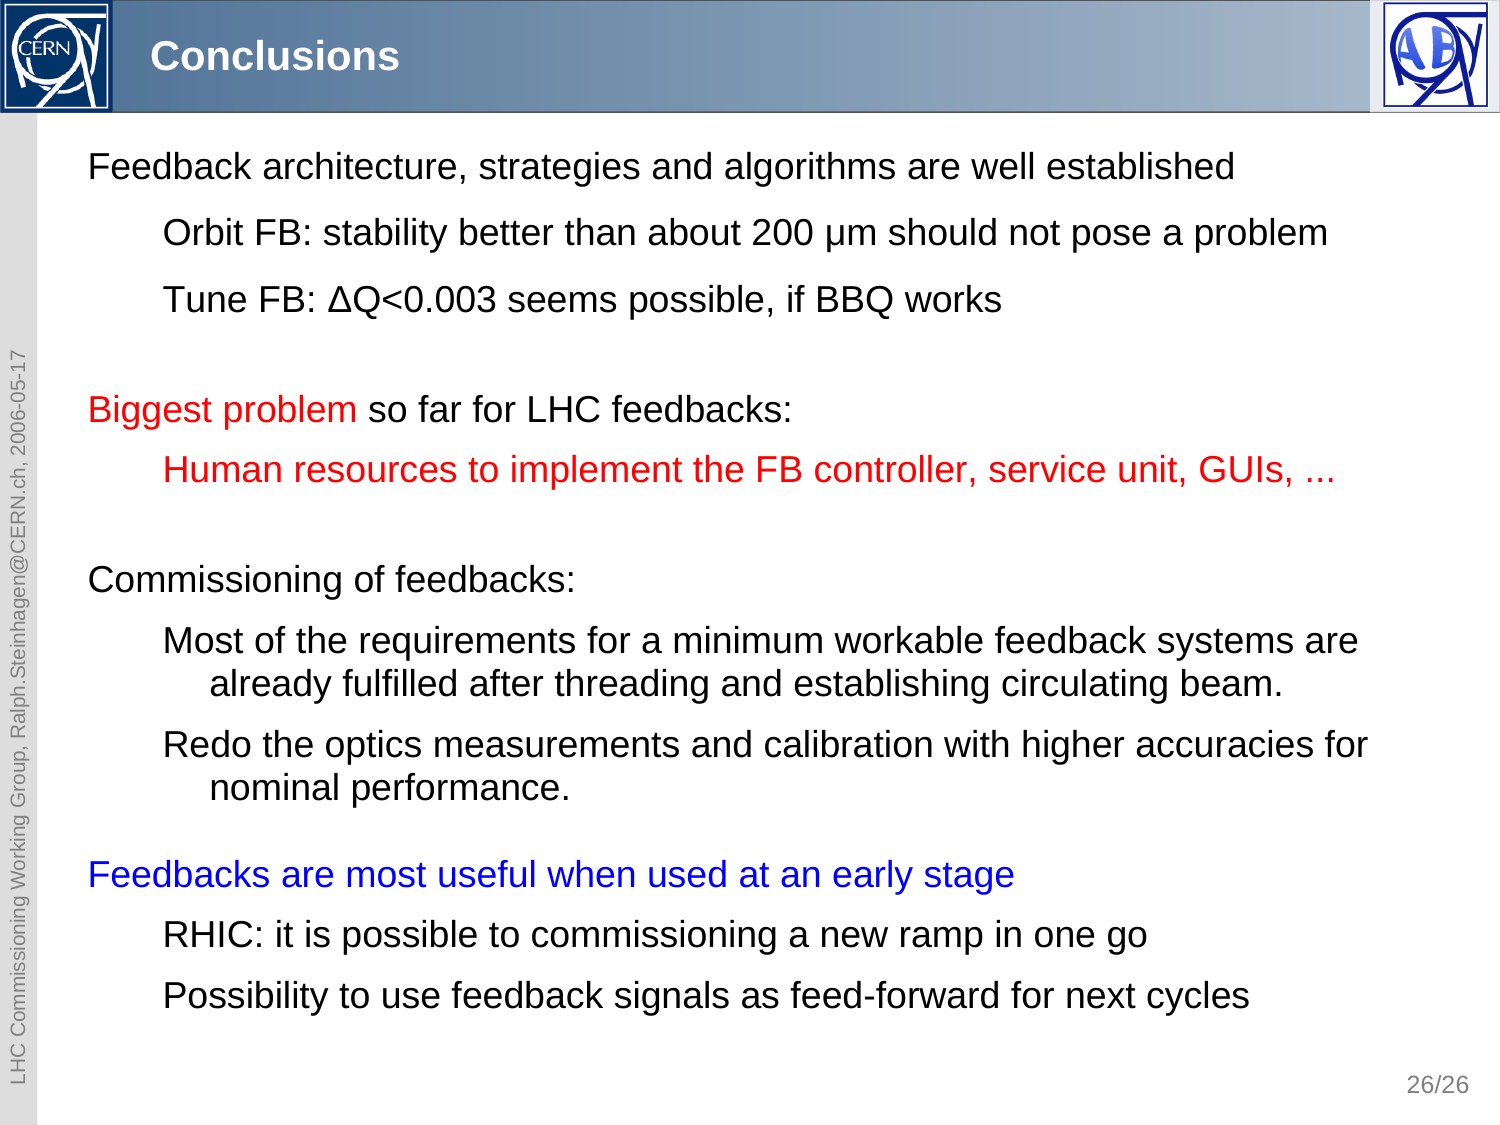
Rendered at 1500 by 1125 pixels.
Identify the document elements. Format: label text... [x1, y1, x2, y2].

picture [1382, 1, 1489, 108]
title Conclusions [150, 0, 1201, 113]
list Feedback architecture, strategies and algorithms are well established Orbit FB: stability better than about 200 μm should not pose a problem Tune FB: ΔQ<0.003 seems possible, if BBQ works Biggest problem so far for LHC feedbacks: Human resources to implement the FB controller, service unit, GUIs, ... Commissioning of feedbacks: Most of the requirements for a minimum workable feedback systems are already fulfilled after threading and establishing circulating beam. Redo the optics measurements and calibration with higher accuracies for nominal performance. Feedbacks are most useful when used at an early stage RHIC: it is possible to commissioning a new ramp in one go Possibility to use feedback signals as feed-forward for next cycles [87, 143, 1438, 1036]
picture [0, 0, 113, 113]
